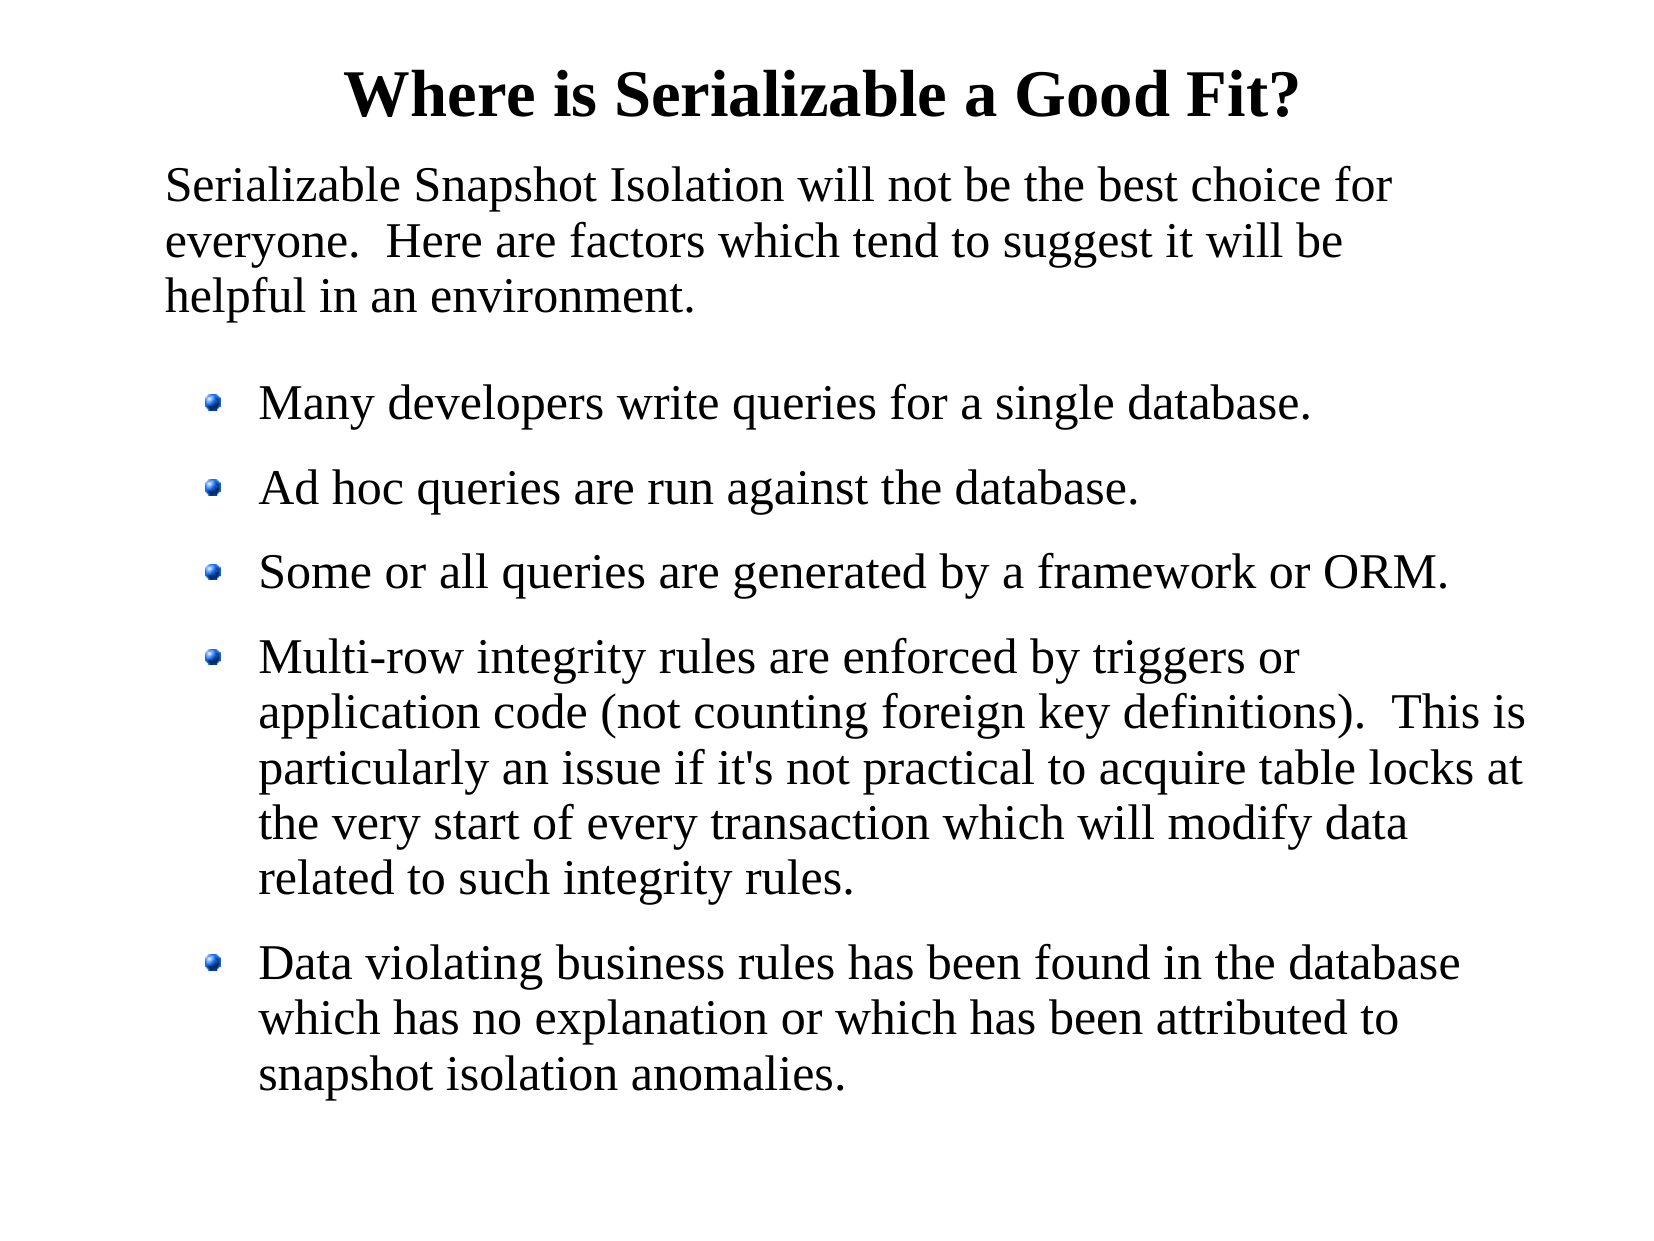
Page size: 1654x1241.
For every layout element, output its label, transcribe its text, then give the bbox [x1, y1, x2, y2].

text_box Serializable Snapshot Isolation will not be the best choice for everyone. Here are factors which tend to suggest it will be helpful in an environment. [150, 150, 1501, 334]
title Where is Serializable a Good Fit? [112, 37, 1535, 151]
list Many developers write queries for a single database. Ad hoc queries are run against the database. Some or all queries are generated by a framework or ORM. Multi-row integrity rules are enforced by triggers or application code (not counting foreign key definitions). This is particularly an issue if it's not practical to acquire table locks at the very start of every transaction which will modify data related to such integrity rules. Data violating business rules has been found in the database which has no explanation or which has been attributed to snapshot isolation anomalies. [187, 375, 1536, 1163]
